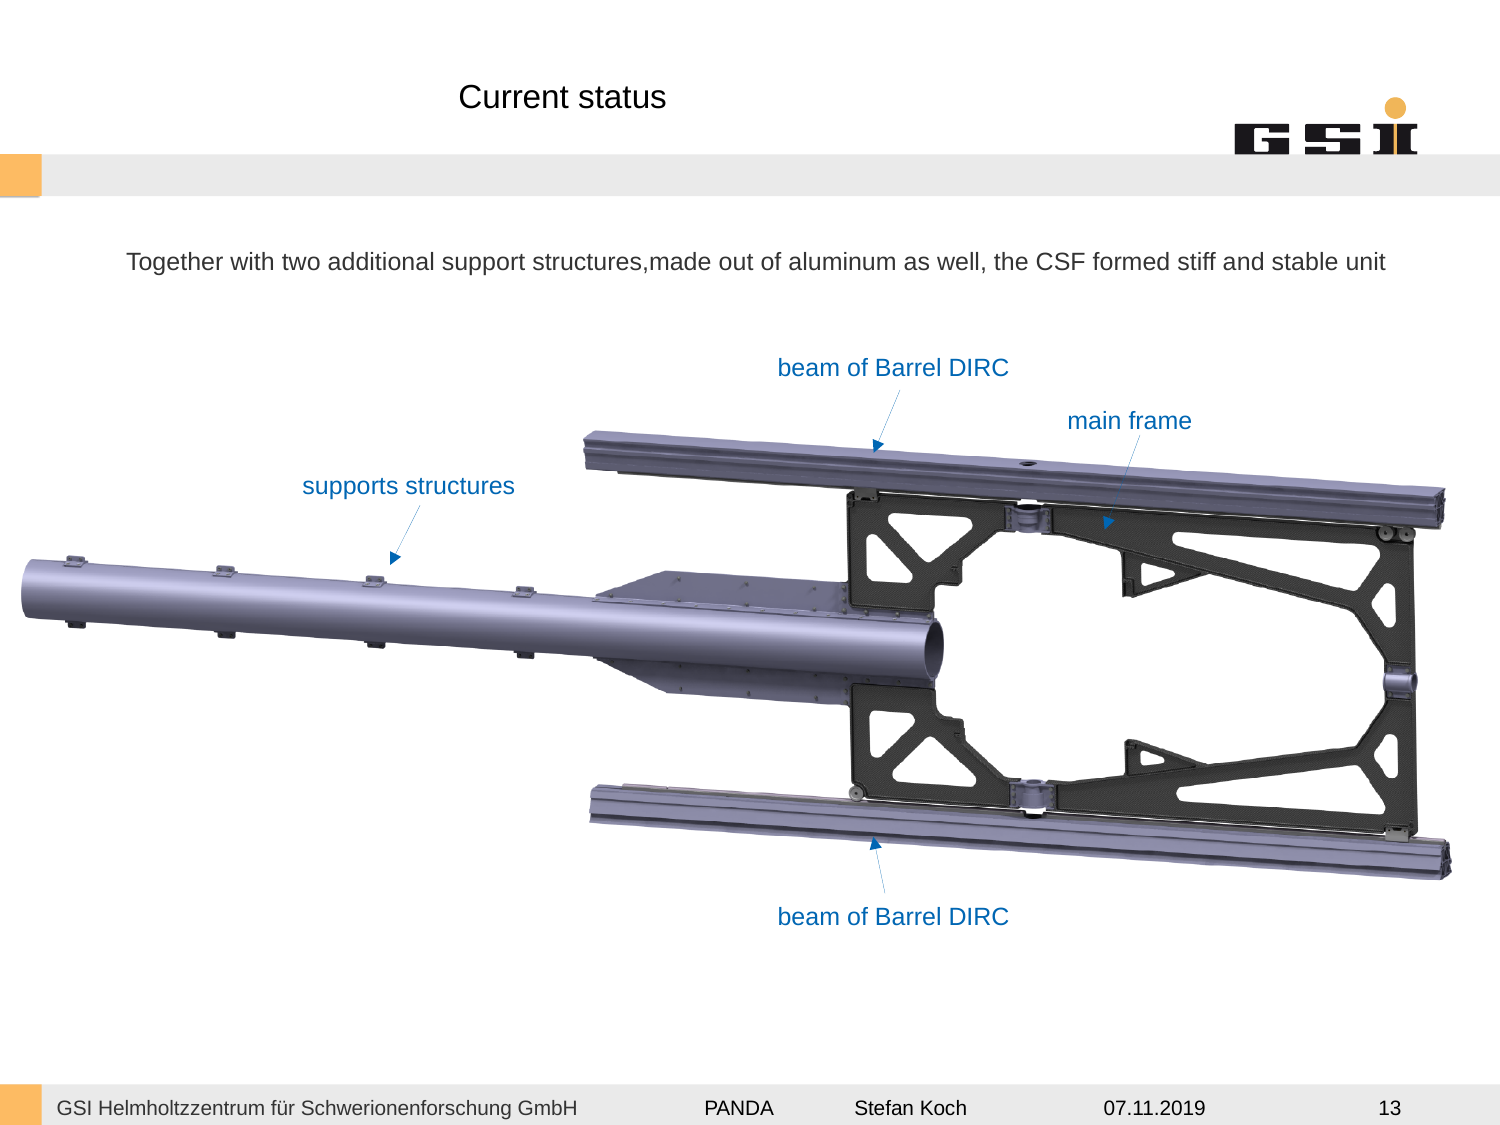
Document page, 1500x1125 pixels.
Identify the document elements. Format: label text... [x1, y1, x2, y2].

picture [1233, 95, 1419, 154]
text_box beam of Barrel DIRC [762, 344, 1038, 389]
text_box Current status [160, 67, 1200, 123]
picture [15, 419, 1459, 884]
text_box supports structures [287, 462, 556, 508]
text_box main frame [1052, 397, 1321, 443]
text_box Together with two additional support structures,made out of aluminum as well, the CSF formed stiff and stable unit [111, 239, 1417, 311]
text_box beam of Barrel DIRC [762, 893, 1038, 939]
